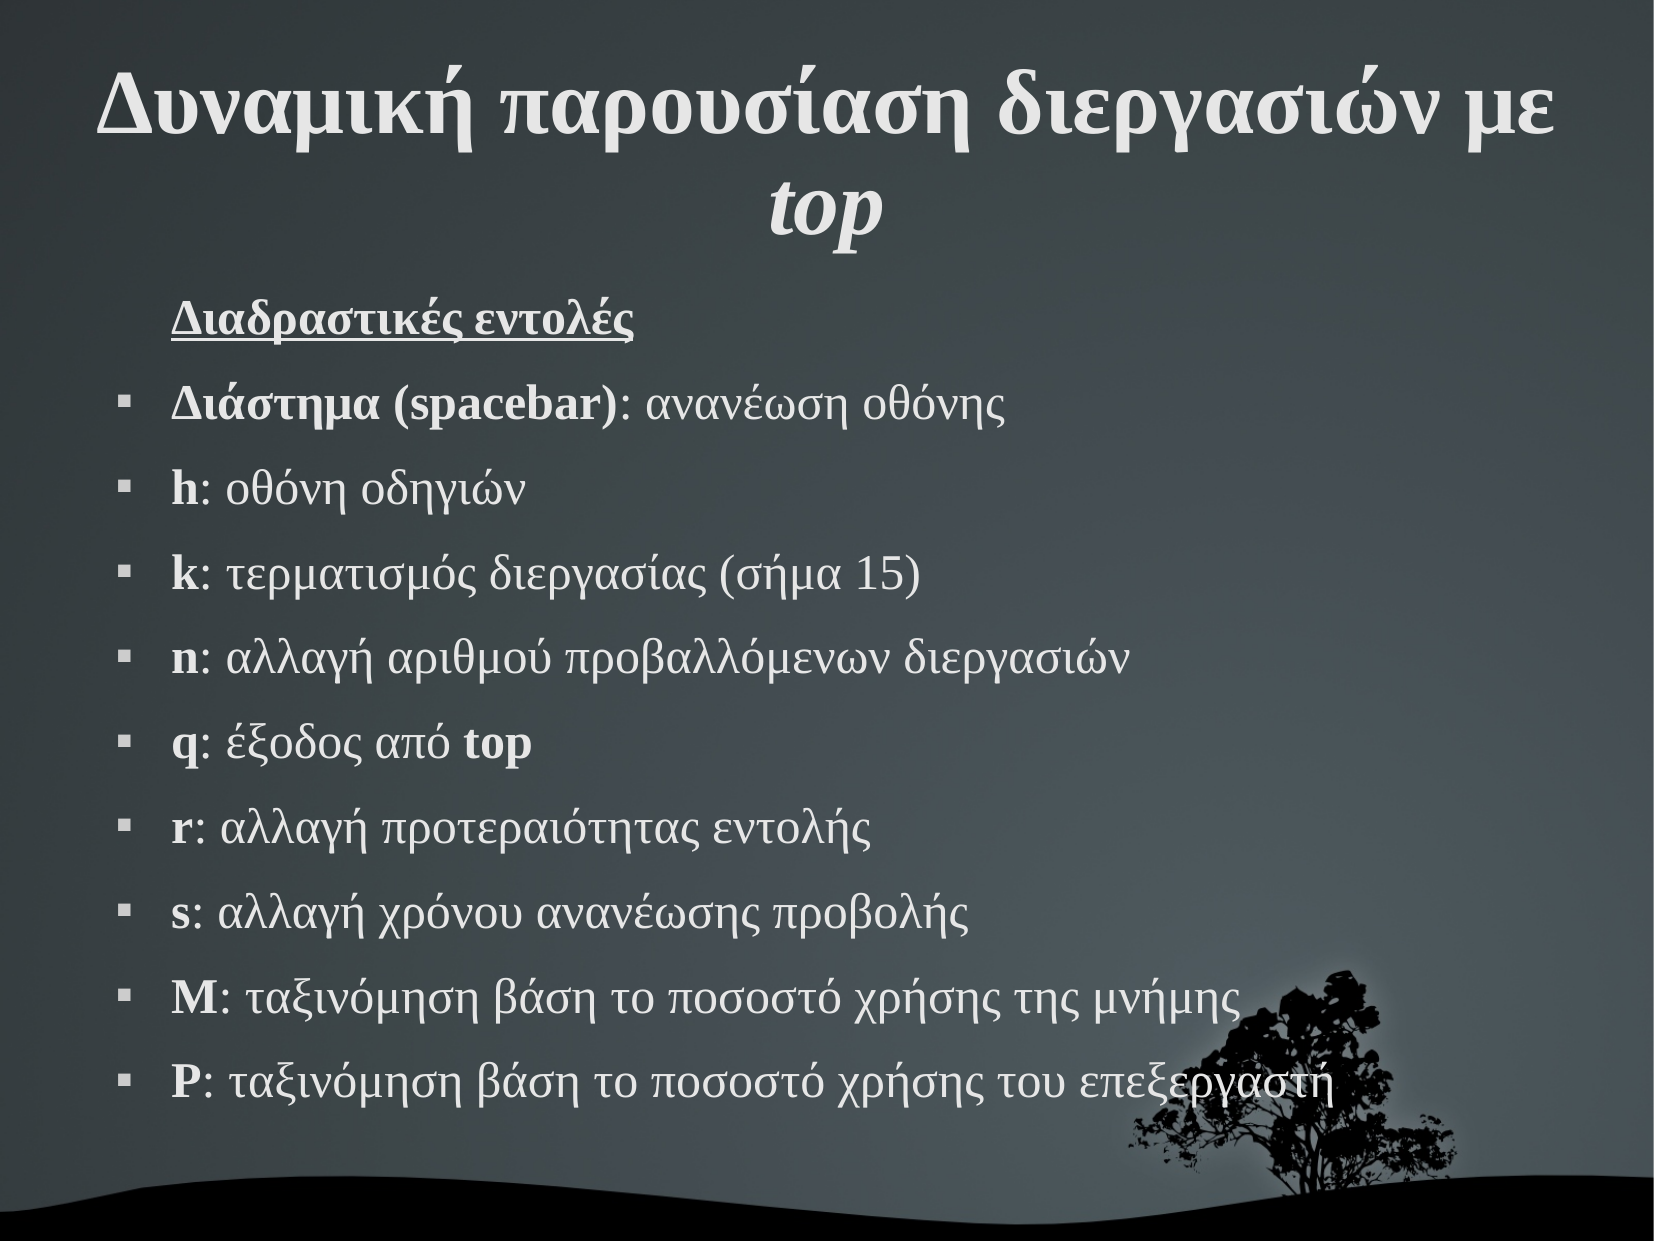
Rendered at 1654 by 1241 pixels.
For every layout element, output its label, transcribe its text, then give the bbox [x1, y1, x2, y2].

list Διαδραστικές εντολές Διάστημα (spacebar): ανανέωση οθόνης h: οθόνη οδηγιών k: τερματισμός διεργασίας (σήμα 15) n: αλλαγή αριθμού προβαλλόμενων διεργασιών q: έξοδος από top r: αλλαγή προτεραιότητας εντολής s: αλλαγή χρόνου ανανέωσης προβολής Μ: ταξινόμηση βάση το ποσοστό χρήσης της μνήμης P: ταξινόμηση βάση το ποσοστό χρήσης του επεξεργαστή [82, 290, 1571, 1209]
picture [0, 0, 1654, 1241]
title Δυναμική παρουσίαση διεργασιών με top [82, 33, 1571, 273]
